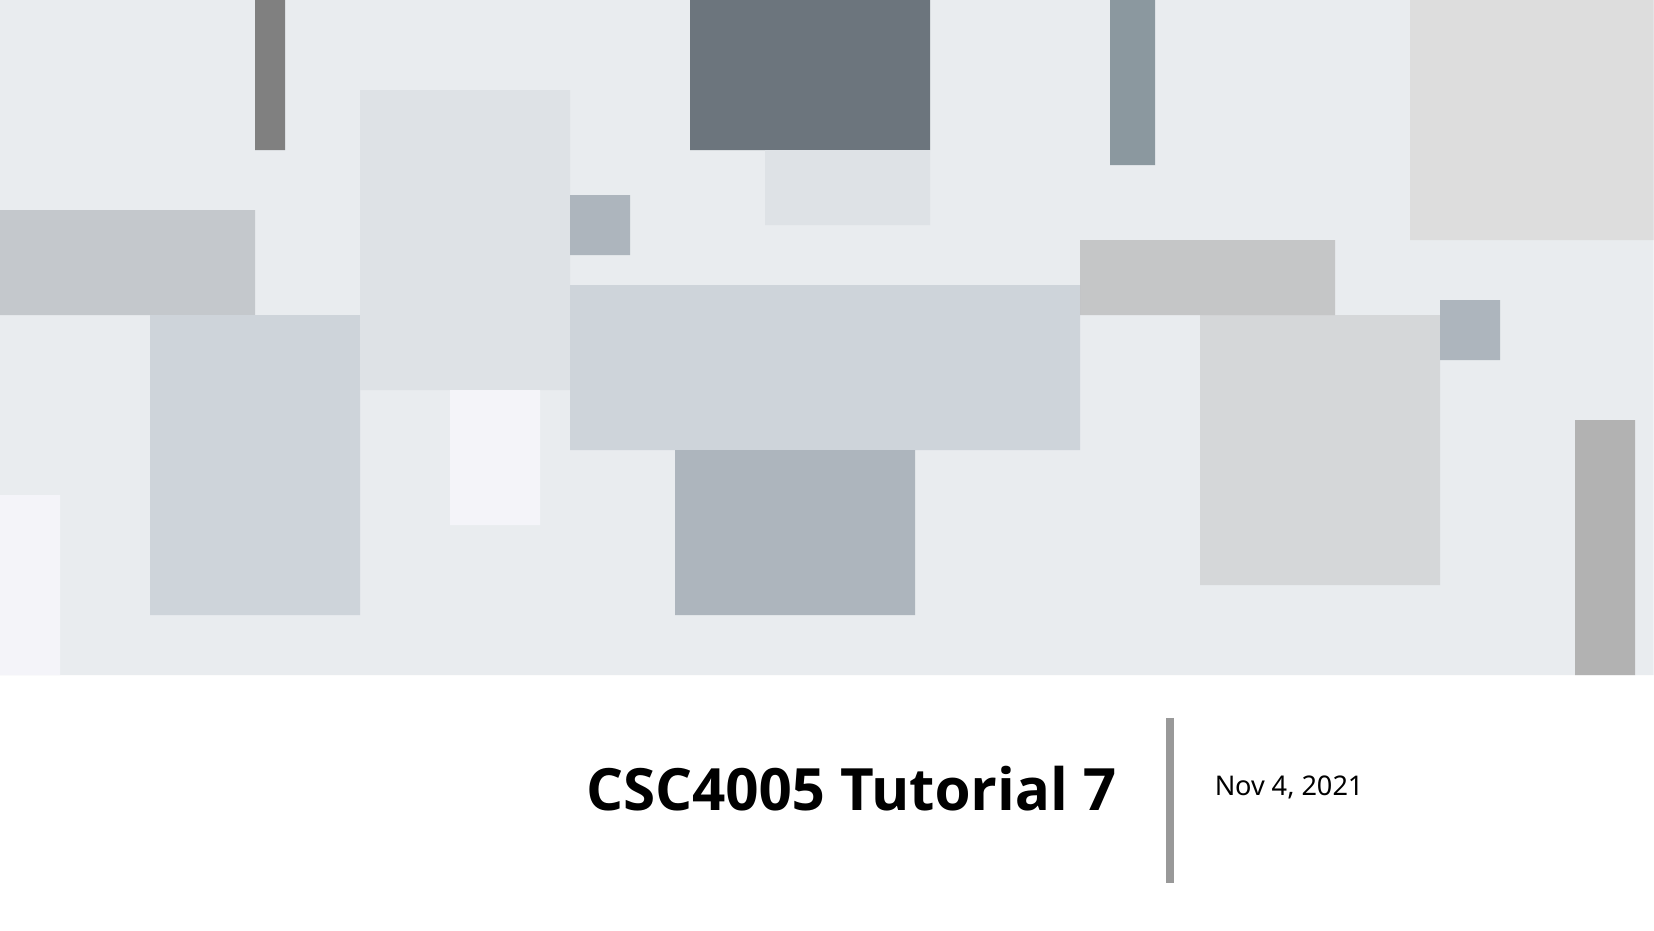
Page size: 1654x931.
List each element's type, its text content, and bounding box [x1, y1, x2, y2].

text_box Nov 4, 2021 [1200, 759, 1591, 841]
text_box CSC4005 Tutorial 7 [383, 740, 1131, 914]
